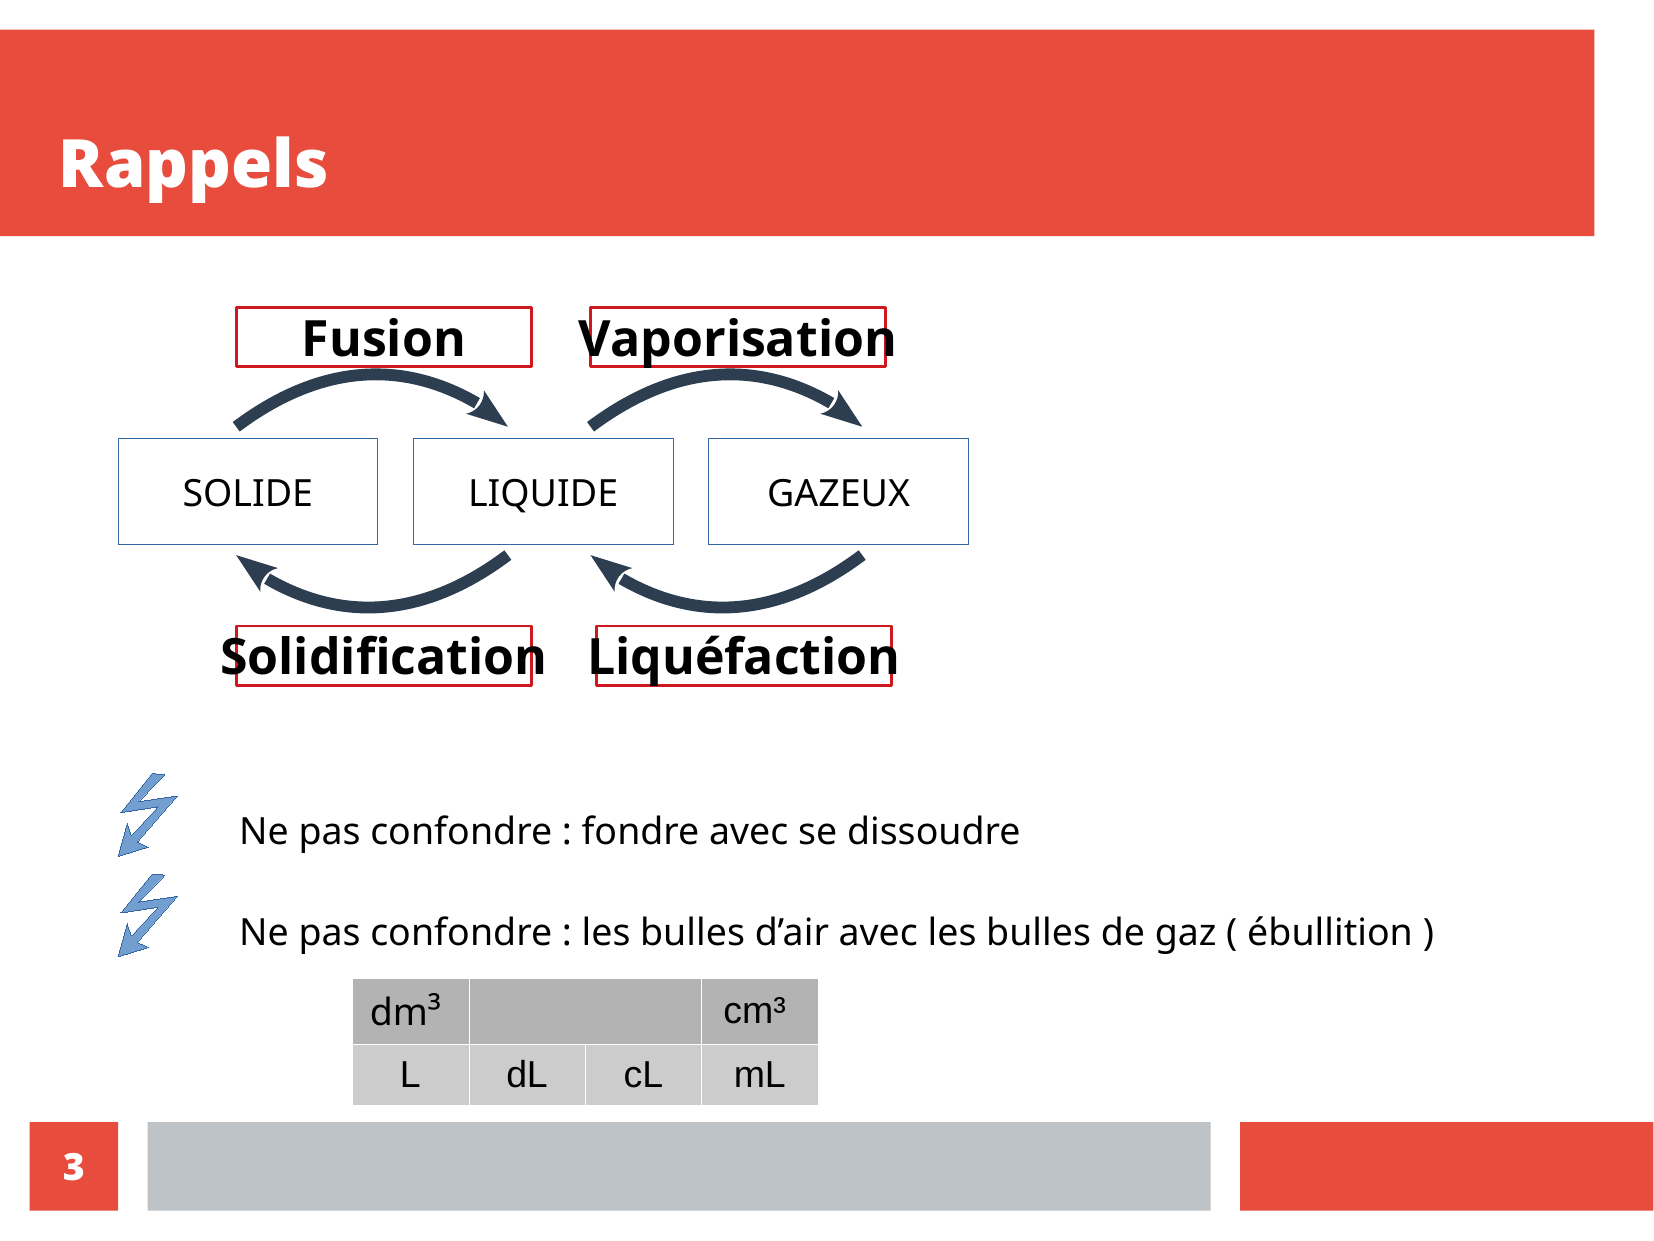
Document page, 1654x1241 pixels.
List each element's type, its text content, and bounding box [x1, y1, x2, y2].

table_header [470, 979, 701, 1044]
text_box Vaporisation [590, 307, 886, 367]
text_box SOLIDE [118, 438, 378, 545]
text_box LIQUIDE [413, 438, 674, 545]
title Rappels [59, 59, 1595, 207]
table_header cm³ [702, 979, 818, 1044]
text_box [118, 874, 178, 957]
text_box Liquéfaction [596, 625, 892, 686]
table_cell cL [586, 1045, 701, 1105]
text_box Ne pas confondre : fondre avec se dissoudre [224, 797, 938, 860]
text_box GAZEUX [708, 438, 969, 545]
text_box [118, 773, 178, 857]
table_cell mL [702, 1045, 818, 1105]
text_box Solidification [236, 625, 532, 686]
table_cell dL [470, 1045, 585, 1105]
table_header dm³ [353, 979, 469, 1044]
text_box Ne pas confondre : les bulles d’air avec les bulles de gaz ( ébullition ) [224, 897, 1310, 960]
text_box Fusion [236, 307, 532, 367]
table_cell L [353, 1045, 469, 1105]
